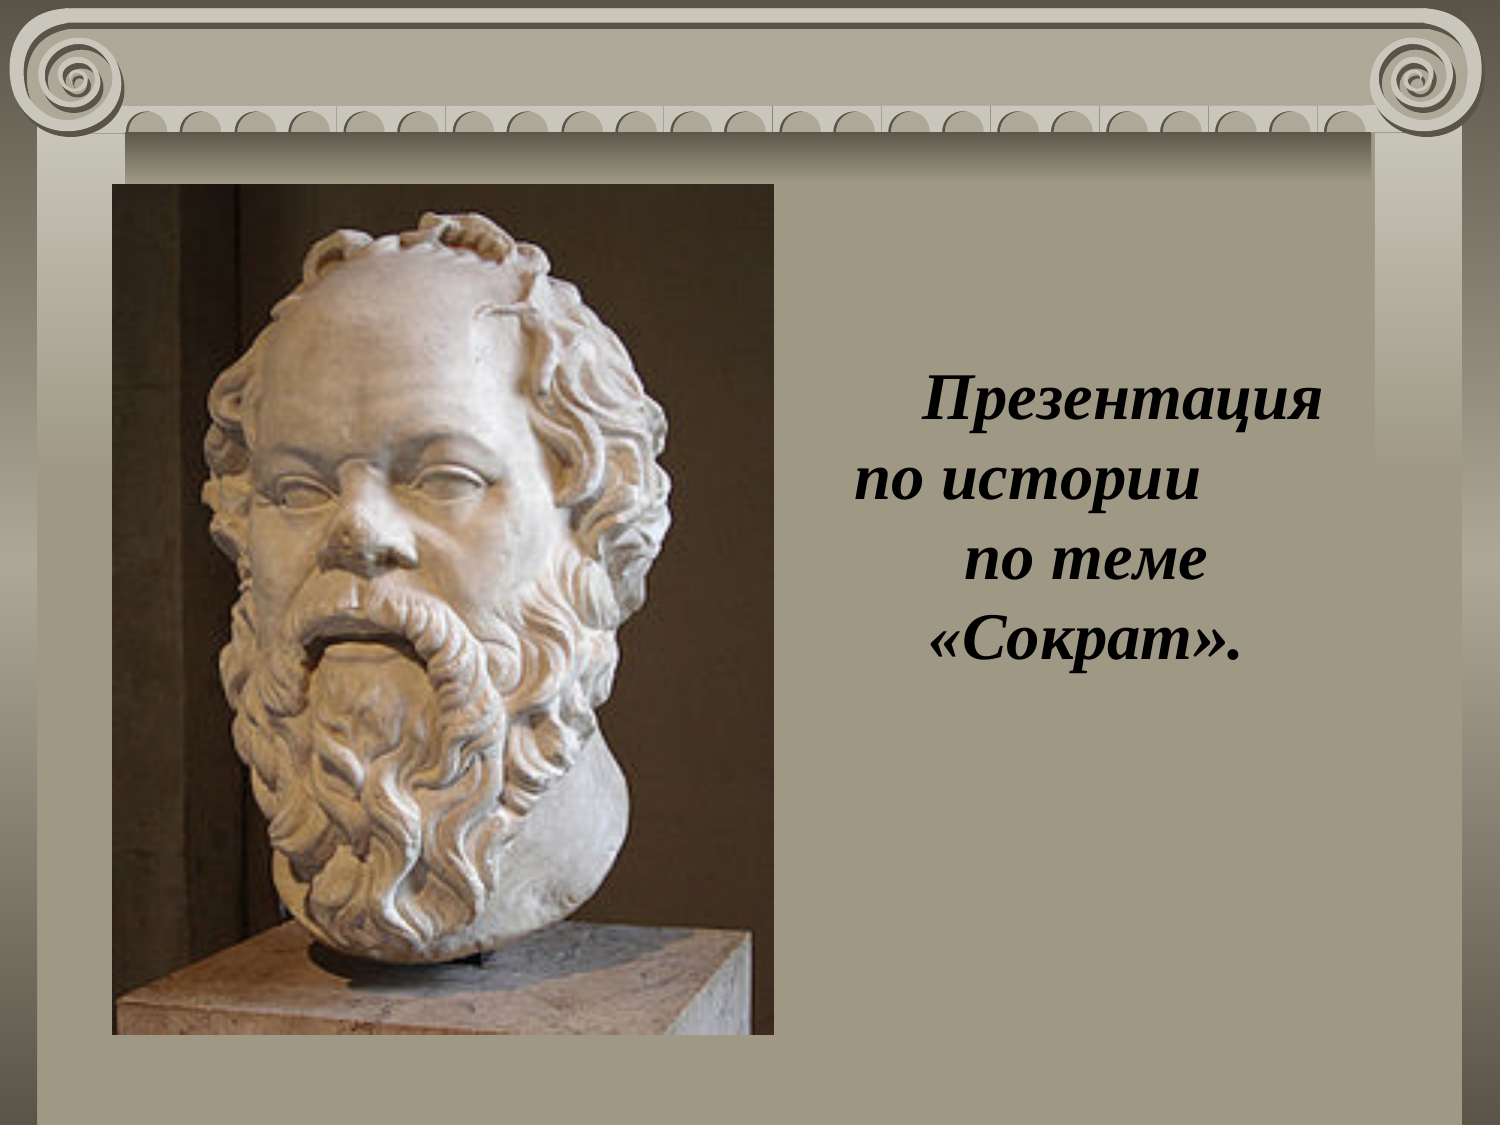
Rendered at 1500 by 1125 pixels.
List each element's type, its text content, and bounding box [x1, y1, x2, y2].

picture [112, 184, 774, 1035]
text_box Презентация по истории по теме «Сократ». [797, 303, 1376, 833]
